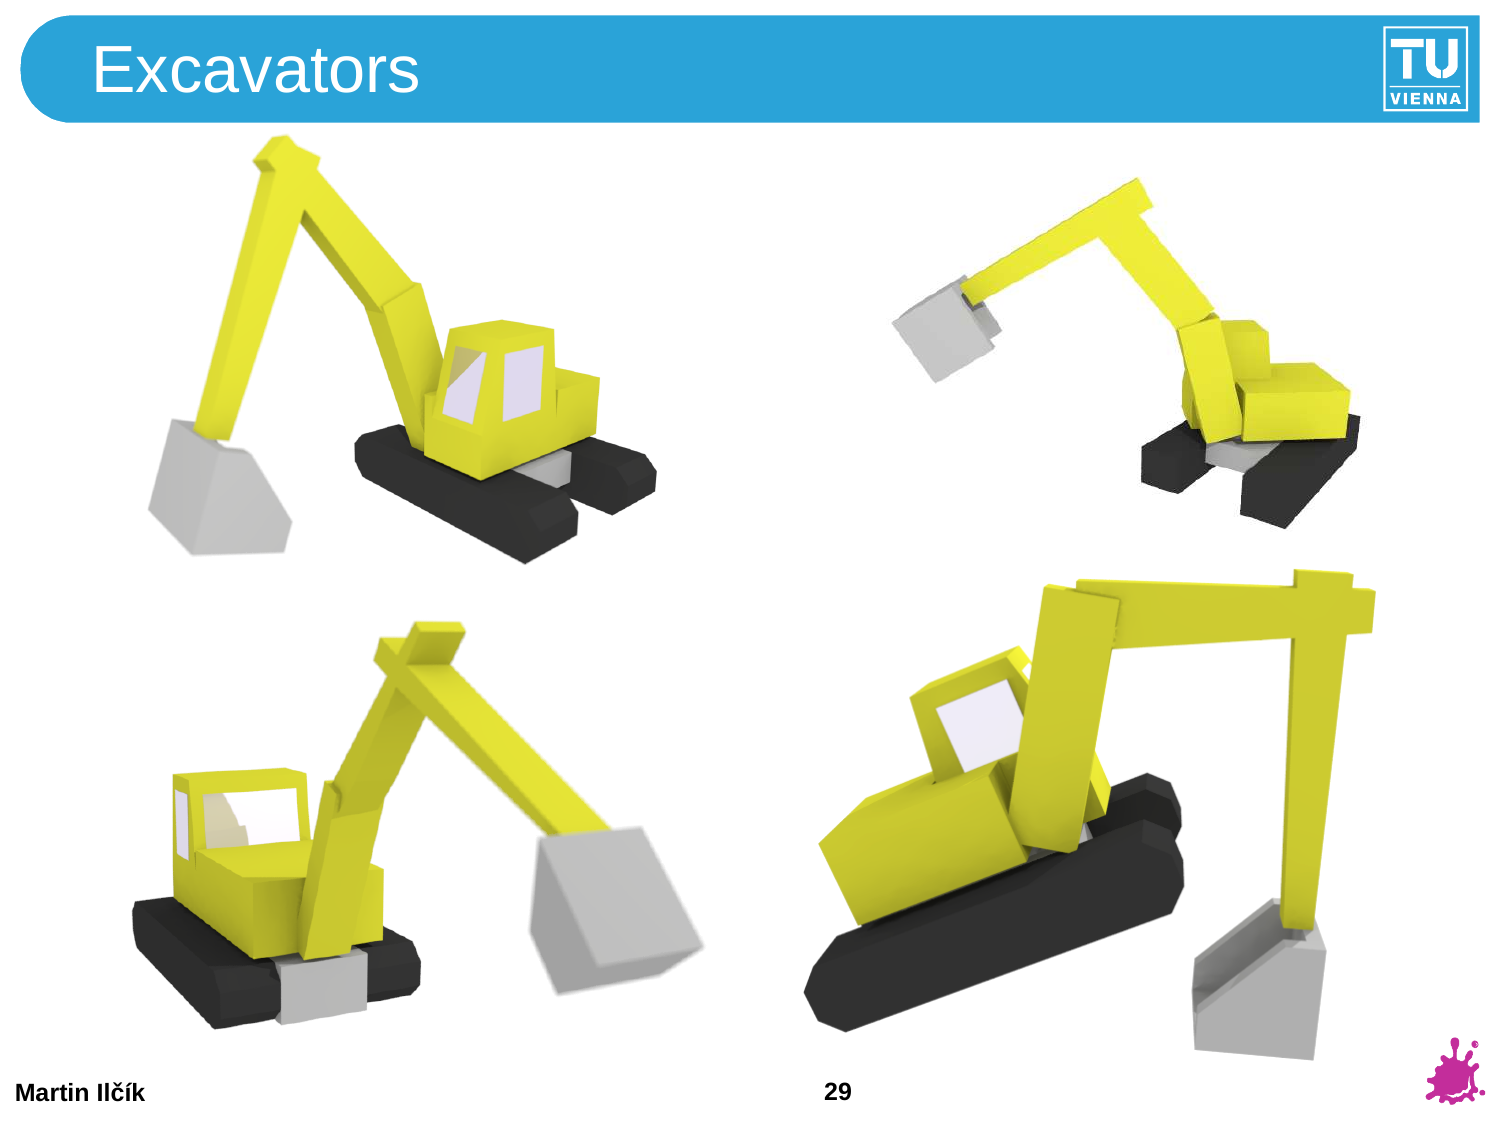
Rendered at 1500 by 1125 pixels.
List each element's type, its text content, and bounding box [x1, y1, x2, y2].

title Excavators [76, 7, 1350, 132]
picture [116, 131, 707, 575]
text_box Martin Ilčík [0, 1068, 617, 1117]
picture [797, 147, 1418, 1082]
picture [118, 611, 709, 1034]
text_box 42 [749, 1067, 927, 1117]
